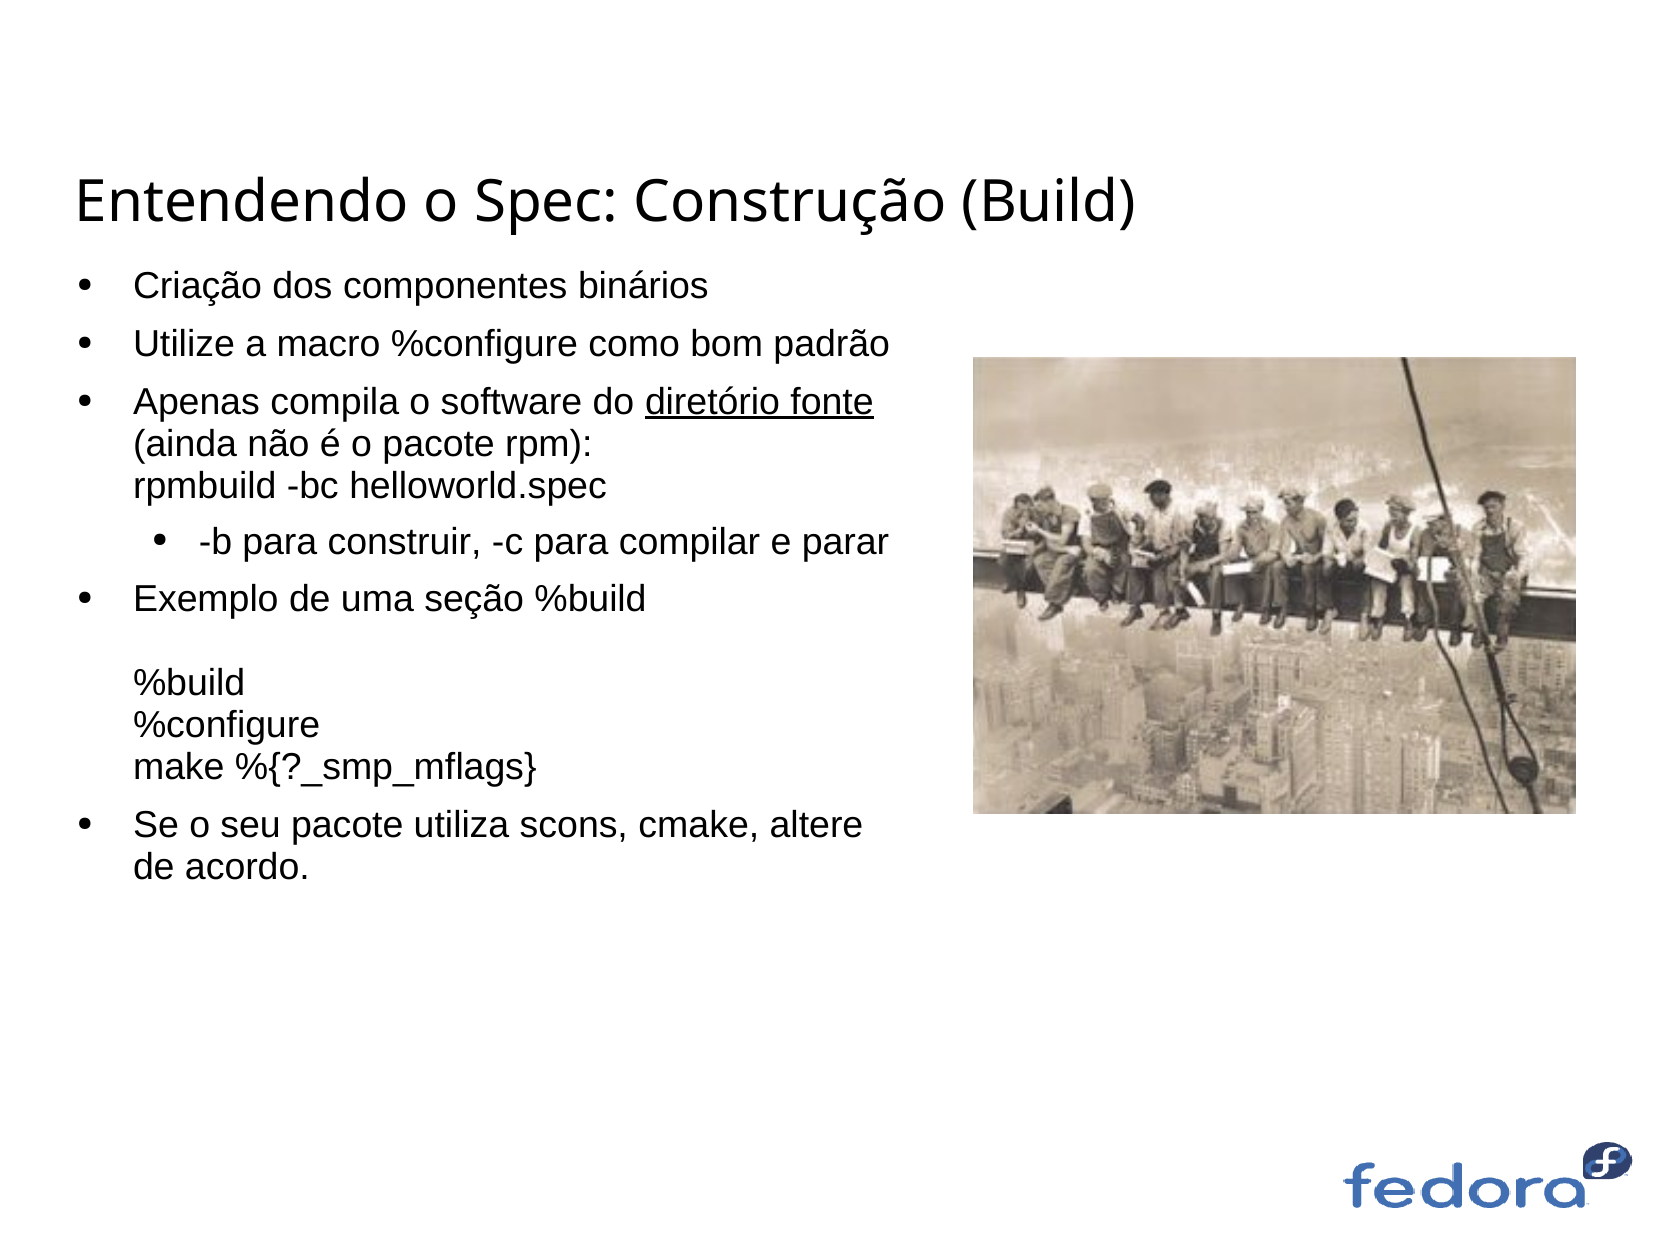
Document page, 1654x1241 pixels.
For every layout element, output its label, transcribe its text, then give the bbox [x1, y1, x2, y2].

picture [1332, 1124, 1651, 1227]
list Criação dos componentes binários Utilize a macro %configure como bom padrão Apenas compila o software do diretório fonte (ainda não é o pacote rpm): rpmbuild -bc helloworld.spec -b para construir, -c para compilar e parar Exemplo de uma seção %build %build %configure make %{?_smp_mflags} Se o seu pacote utiliza scons, cmake, altere de acordo. [77, 264, 910, 1174]
title Entendendo o Spec: Construção (Build) [74, 140, 1506, 259]
picture [973, 357, 1576, 814]
